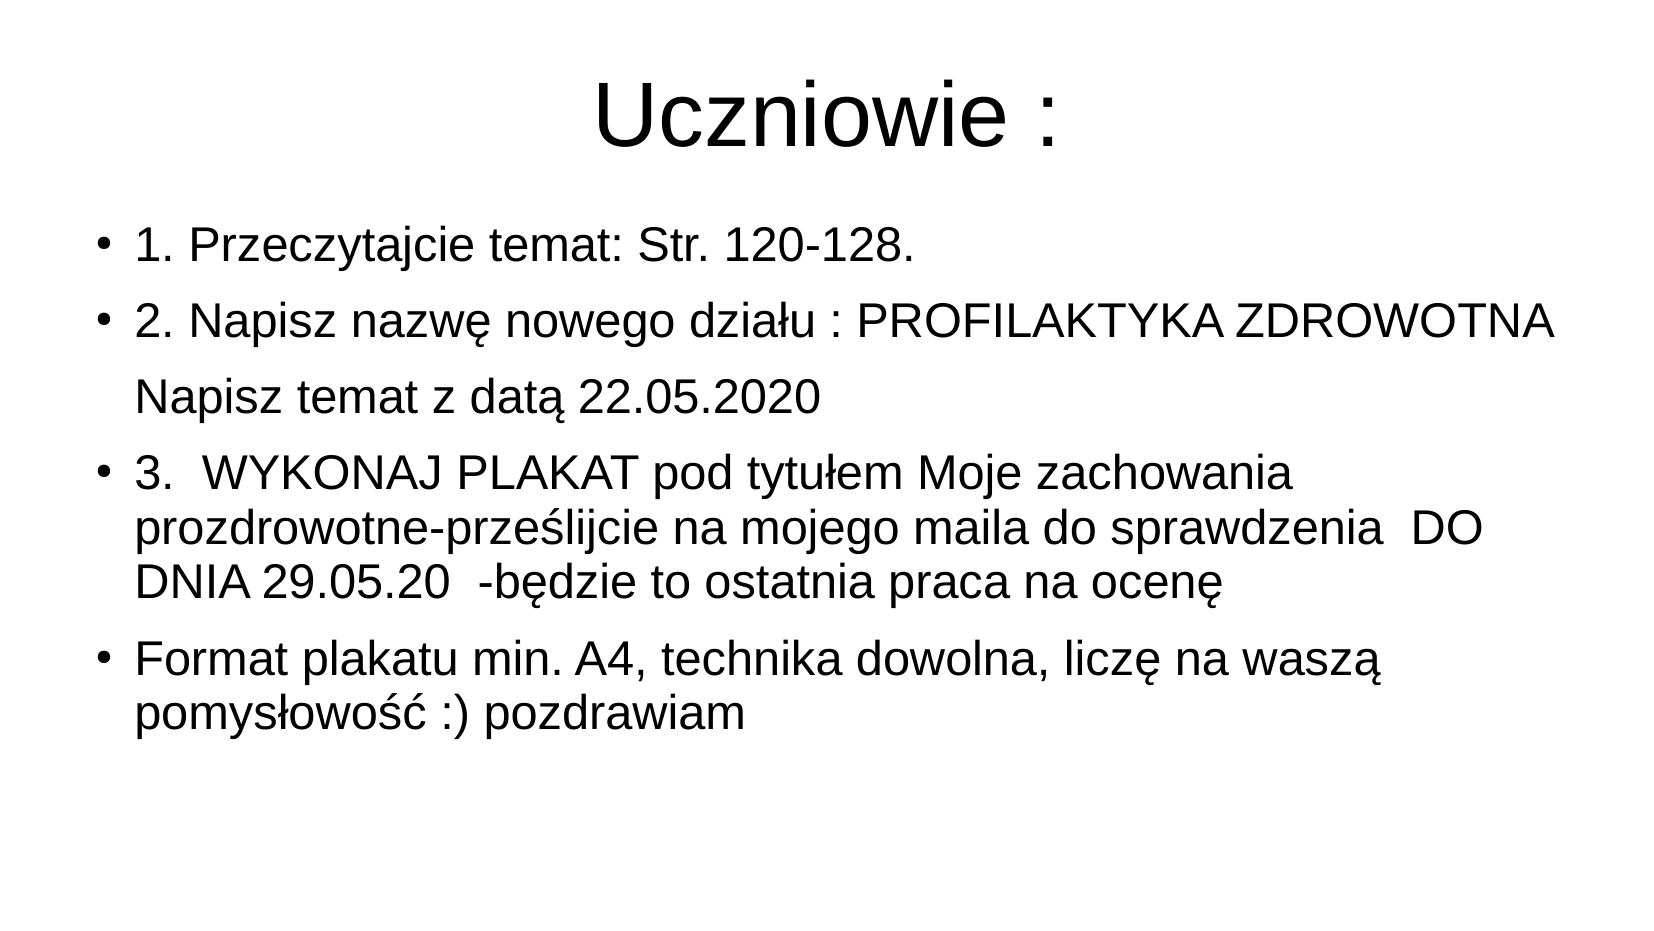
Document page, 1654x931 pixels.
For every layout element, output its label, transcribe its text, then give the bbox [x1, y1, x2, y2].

title Uczniowie : [82, 37, 1571, 193]
list 1. Przeczytajcie temat: Str. 120-128. 2. Napisz nazwę nowego działu : PROFILAKTYKA ZDROWOTNA Napisz temat z datą 22.05.2020 3. WYKONAJ PLAKAT pod tytułem Moje zachowania prozdrowotne-prześlijcie na mojego maila do sprawdzenia DO DNIA 29.05.20 -będzie to ostatnia praca na ocenę Format plakatu min. A4, technika dowolna, liczę na waszą pomysłowość :) pozdrawiam [82, 217, 1571, 758]
